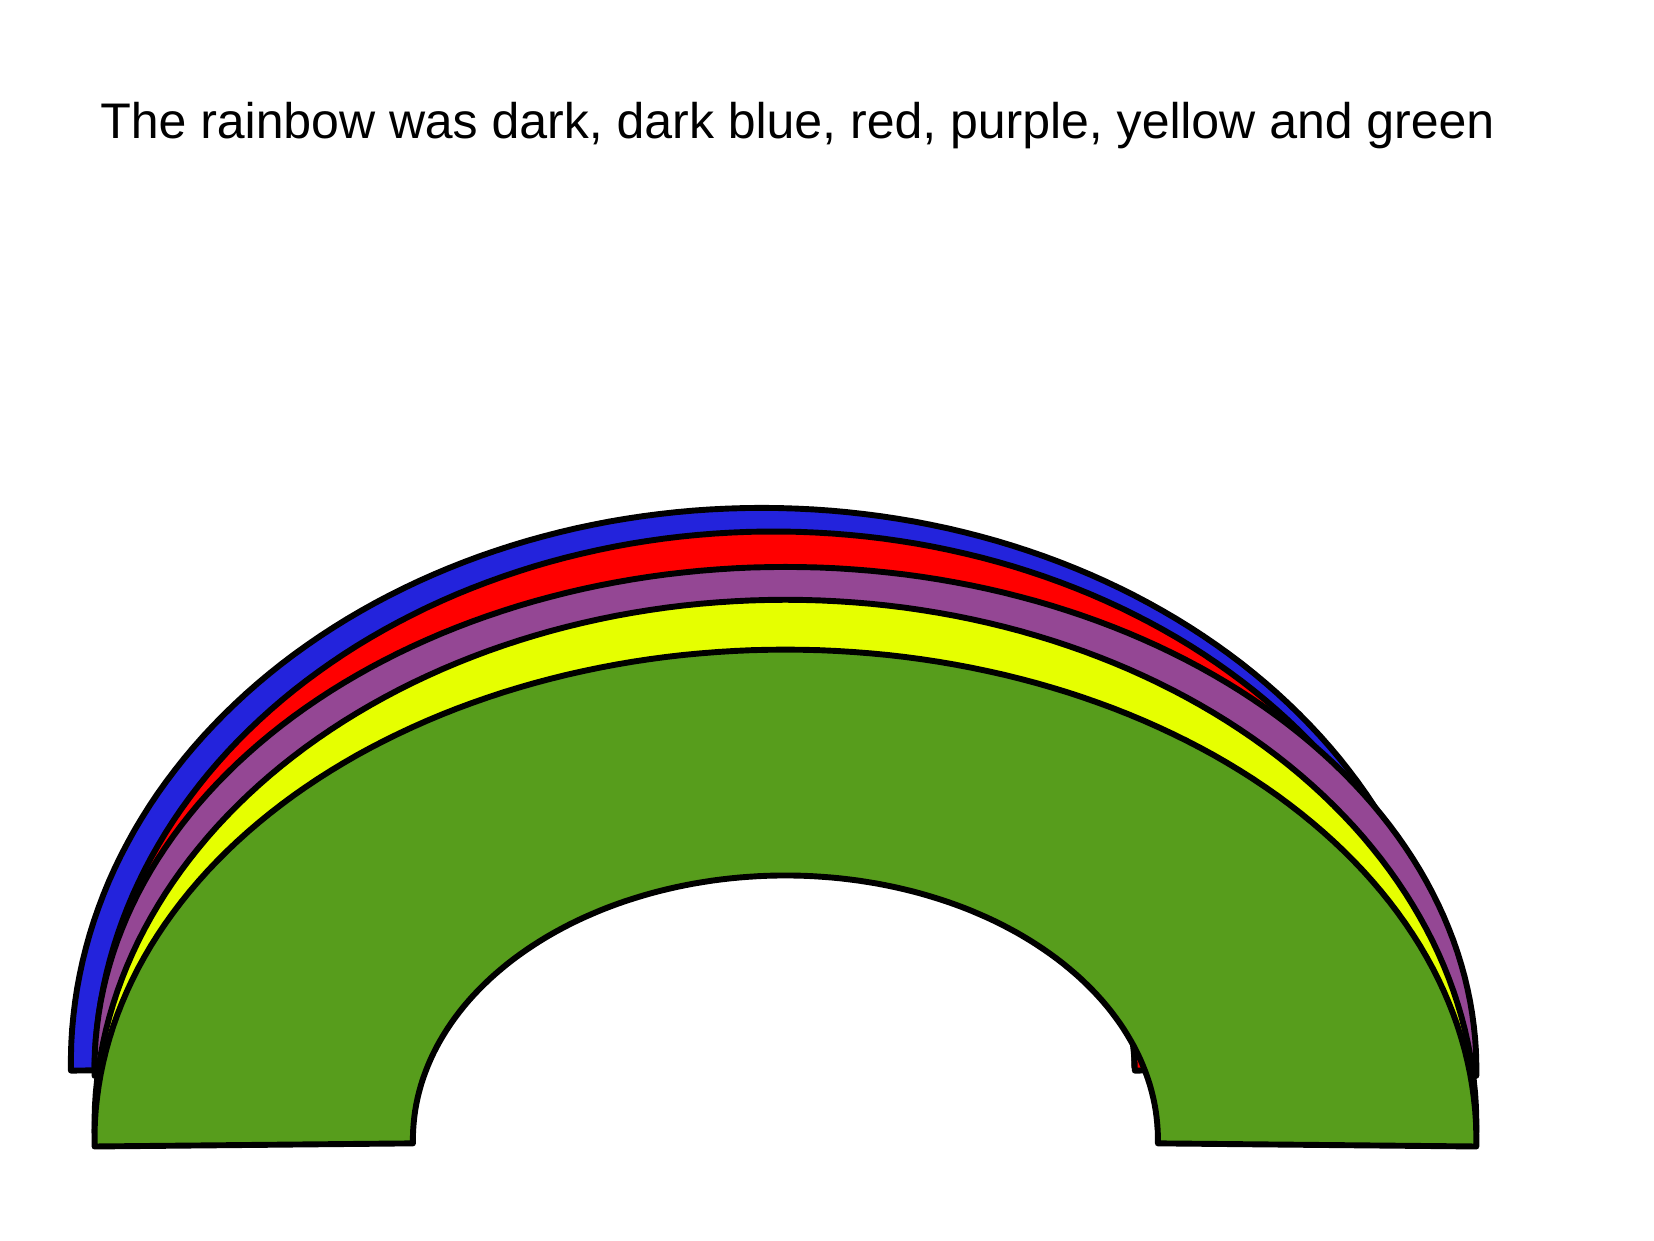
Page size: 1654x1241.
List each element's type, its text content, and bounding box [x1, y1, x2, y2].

text_box The rainbow was dark, dark blue, red, purple, yellow and green [82, 82, 1560, 160]
text_box [70, 507, 1477, 1147]
